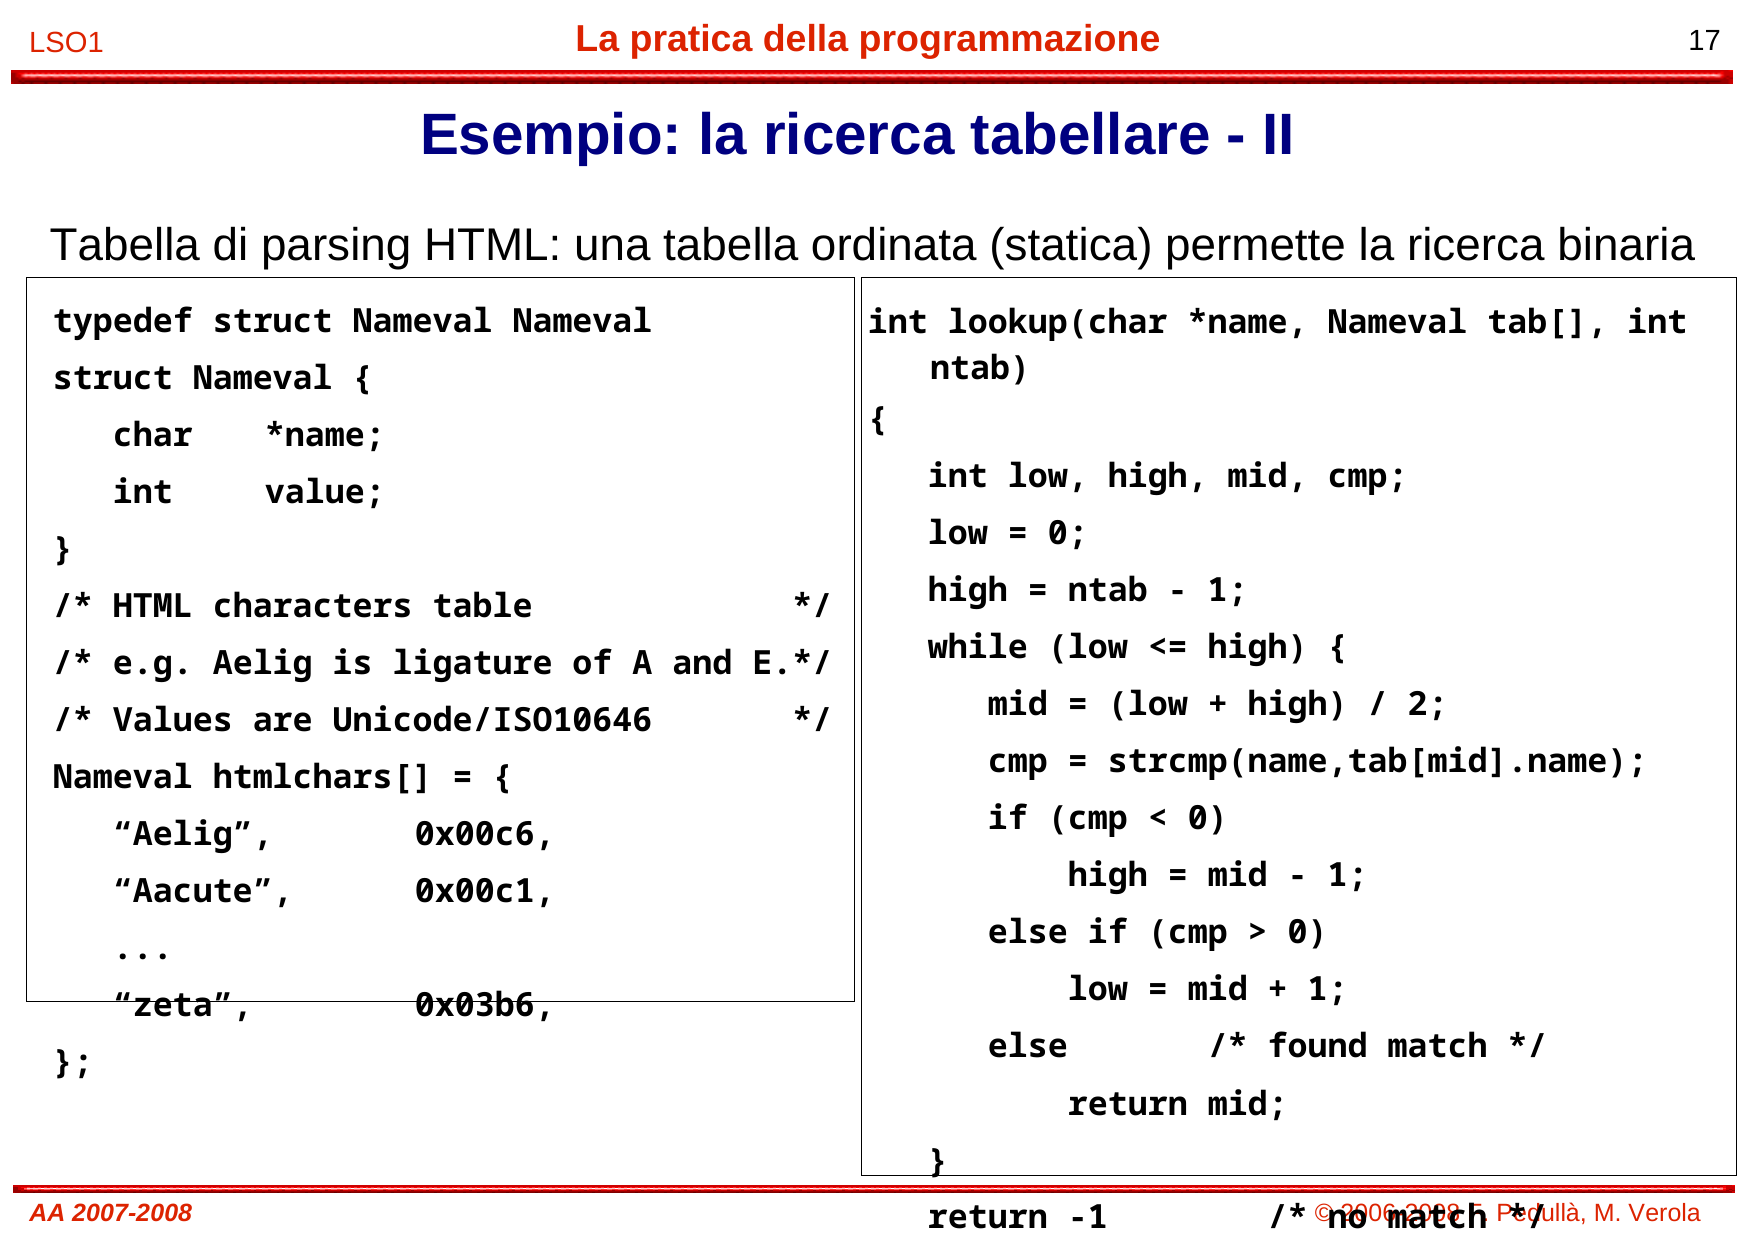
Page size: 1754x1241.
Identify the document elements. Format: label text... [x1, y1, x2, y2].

picture [13, 1185, 1735, 1193]
text_box Tabella di parsing HTML: una tabella ordinata (statica) permette la ricerca binaria [49, 218, 1698, 342]
picture [11, 70, 1733, 84]
text_box Esempio: la ricerca tabellare - II [386, 98, 1330, 187]
text_box Tabella di parsing HTML: una tabella ordinata (statica) permette la ricerca binaria [862, 278, 1698, 342]
list int lookup(char *name, Nameval tab[], int ntab) { int low, high, mid, cmp; low = 0; high = ntab - 1; while (low <= high) { mid = (low + high) / 2; cmp = strcmp(name,tab[mid].name); if (cmp < 0) high = mid - 1; else if (cmp > 0) low = mid + 1; else /* found match */ return mid; } return -1 /* no match */ } [867, 298, 1728, 1157]
list typedef struct Nameval Nameval struct Nameval { char *name; int value; } /* HTML characters table */ /* e.g. Aelig is ligature of A and E.*/ /* Values are Unicode/ISO10646 */ Nameval htmlchars[] = { “Aelig”, 0x00c6, “Aacute”, 0x00c1, ... “zeta”, 0x03b6, }; [52, 342, 856, 986]
text_box [26, 277, 855, 1002]
